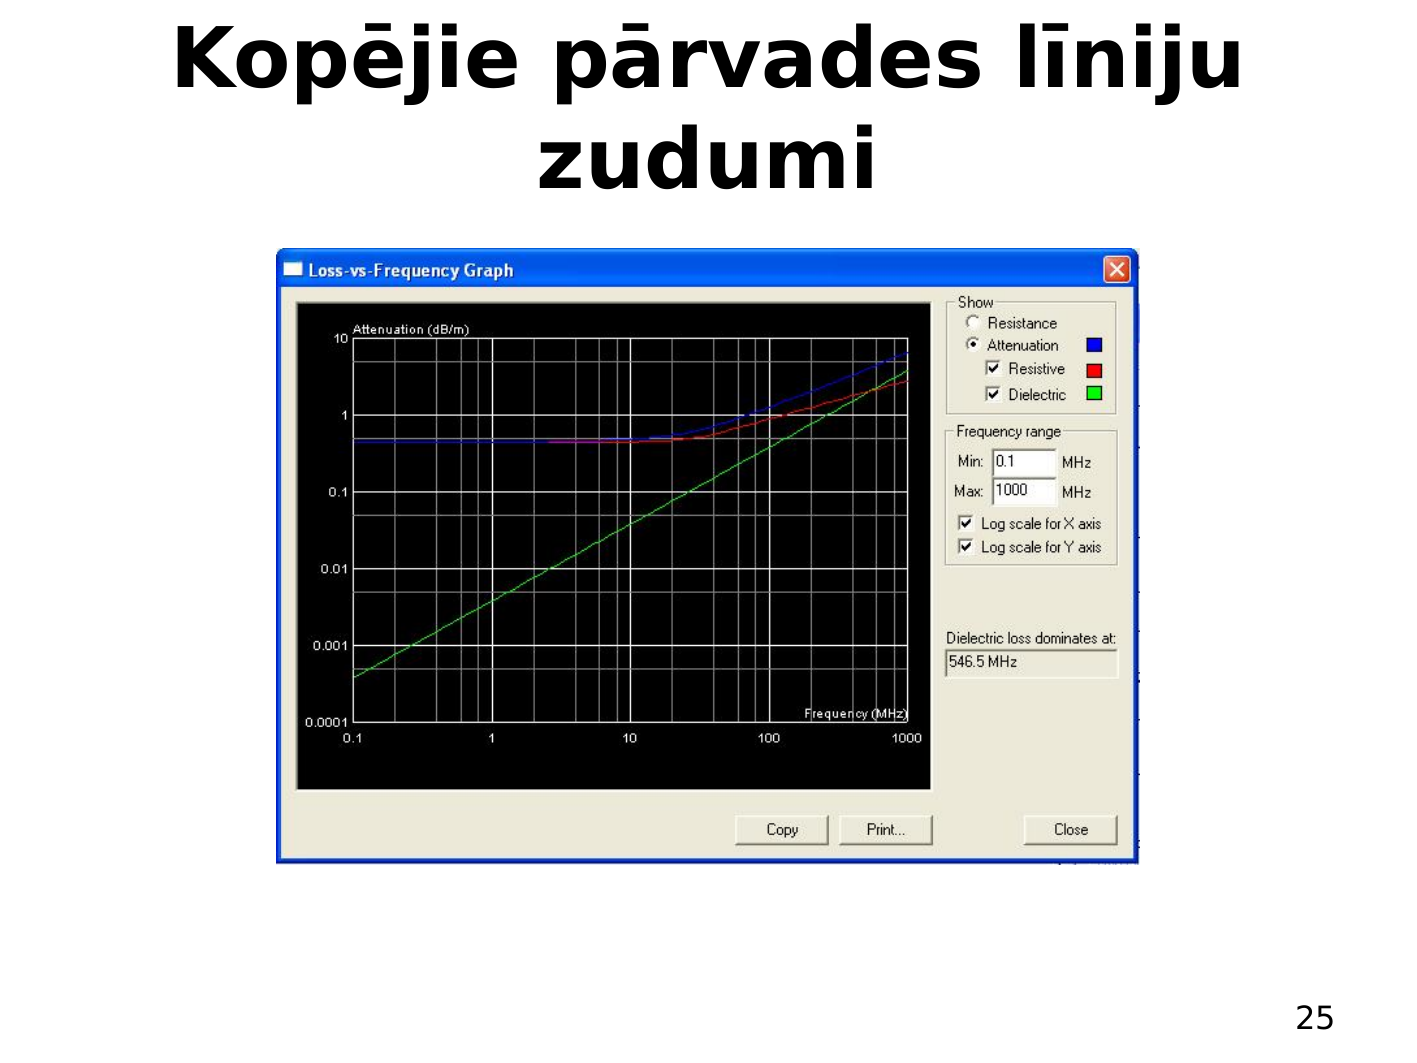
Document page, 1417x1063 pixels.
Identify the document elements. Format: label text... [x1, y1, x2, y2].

title Kopējie pārvades līniju zudumi [70, 42, 1346, 168]
picture [276, 248, 1140, 865]
